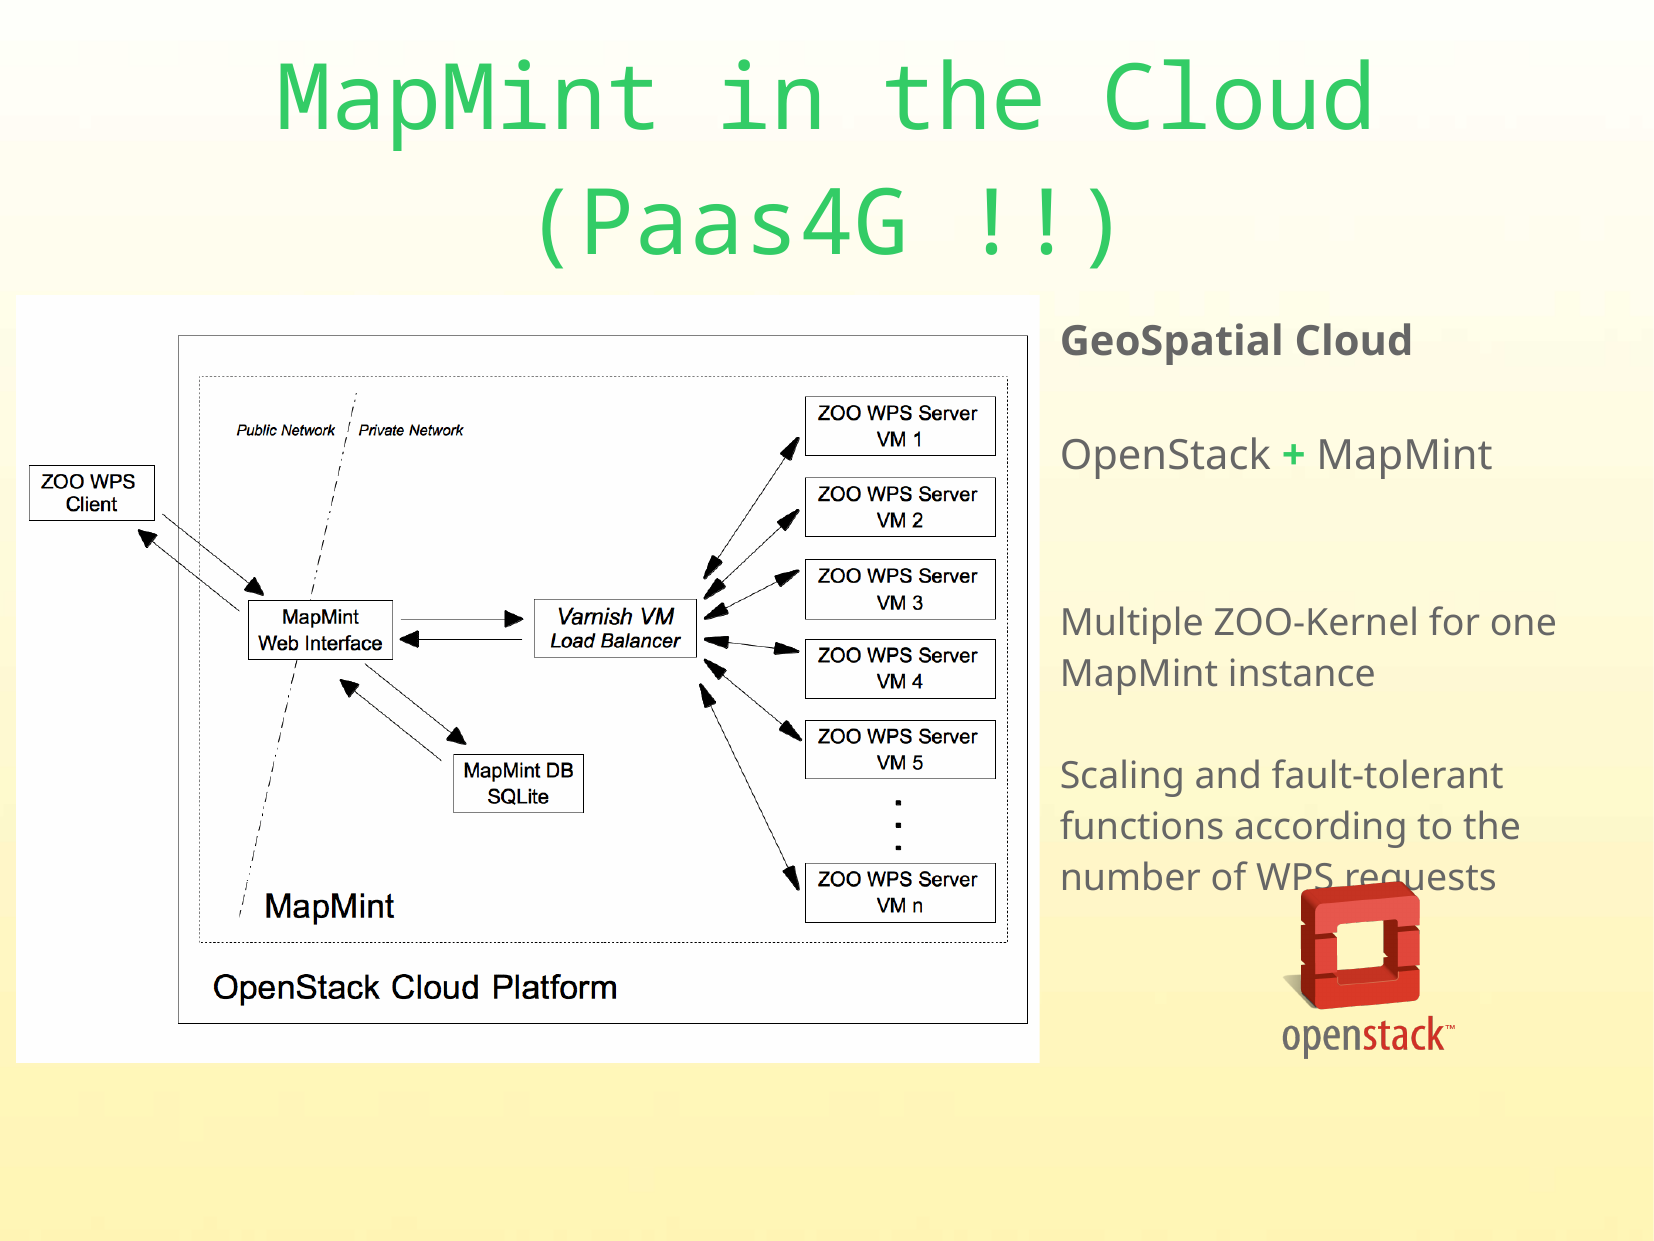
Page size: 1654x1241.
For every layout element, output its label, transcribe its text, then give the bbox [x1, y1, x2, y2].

text_box [1040, 478, 1548, 993]
picture [0, 0, 1654, 1241]
text_box GeoSpatial Cloud OpenStack + MapMint Multiple ZOO-Kernel for one MapMint instance Scaling and fault-tolerant functions according to the number of WPS requests [1045, 303, 1654, 1241]
title MapMint in the Cloud (Paas4G !!) [82, 52, 1571, 260]
picture [1272, 873, 1465, 1067]
